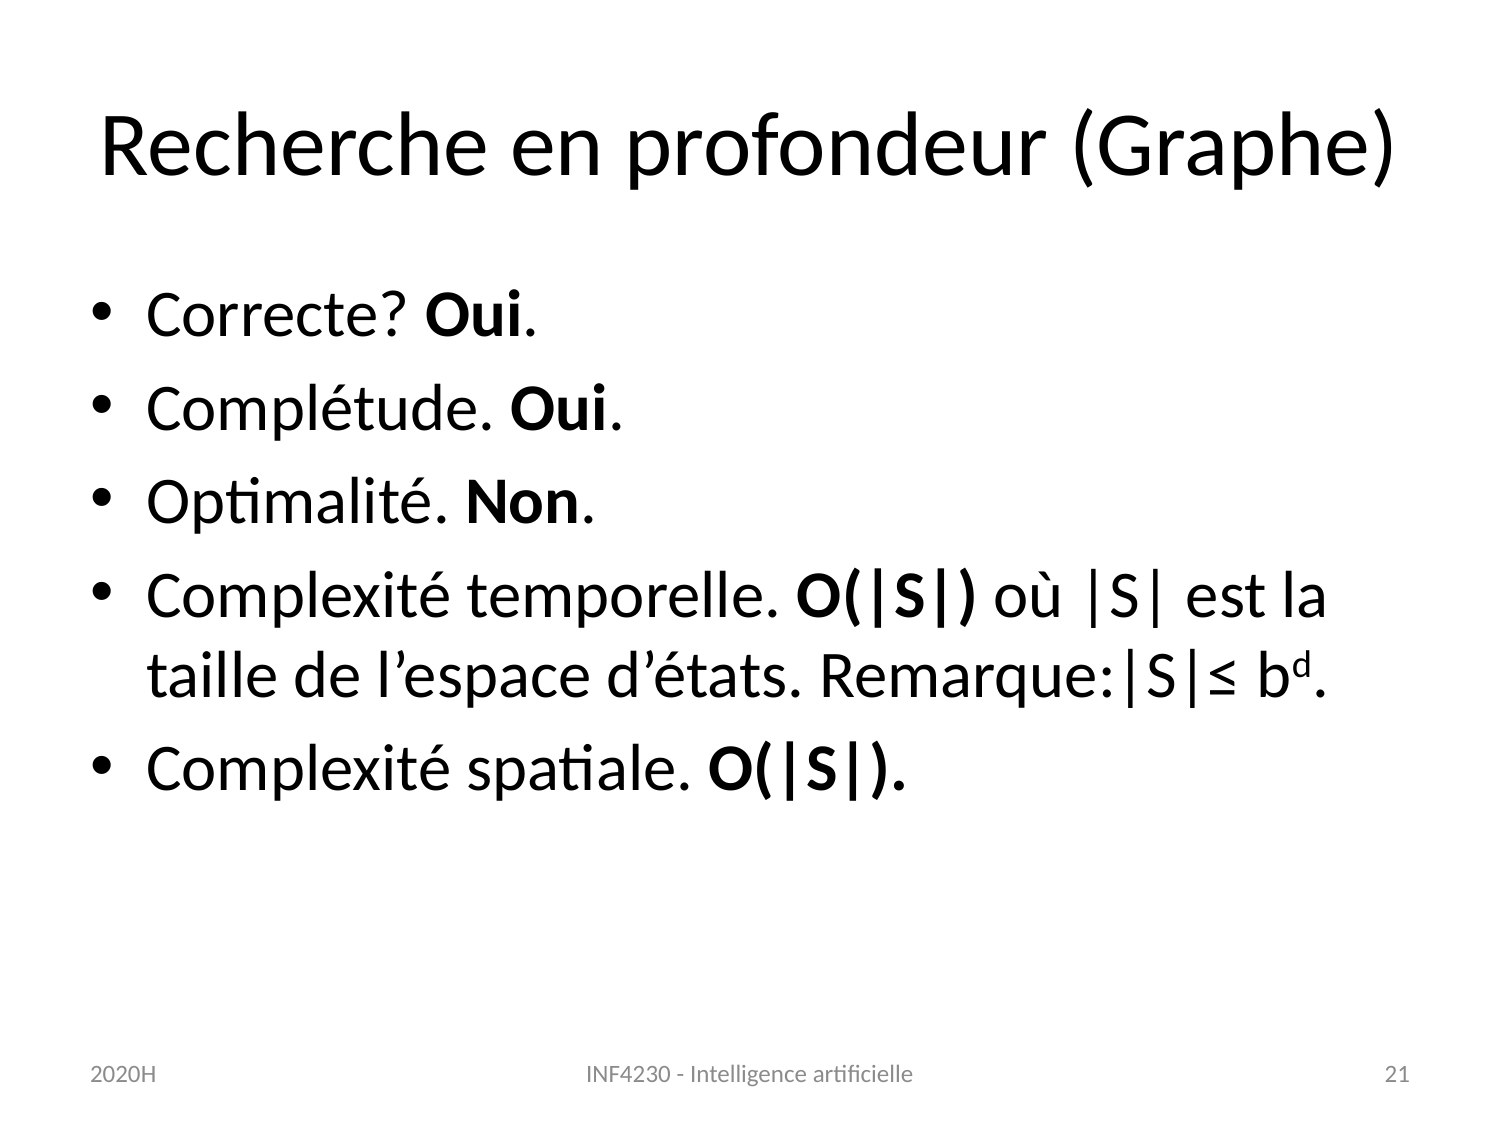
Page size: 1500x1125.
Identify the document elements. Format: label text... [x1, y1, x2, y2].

list Correcte? Oui. Complétude. Oui. Optimalité. Non. Complexité temporelle. O(|S|) où |S| est la taille de l’espace d’états. Remarque:|S|≤ bd. Complexité spatiale. O(|S|). [75, 262, 1425, 1005]
slide_number <numéro> [1074, 1042, 1425, 1103]
footer INF4230 - Intelligence artificielle [512, 1042, 988, 1103]
title Recherche en profondeur (Graphe) [75, 45, 1425, 233]
slide_number 2020H [75, 1042, 425, 1103]
